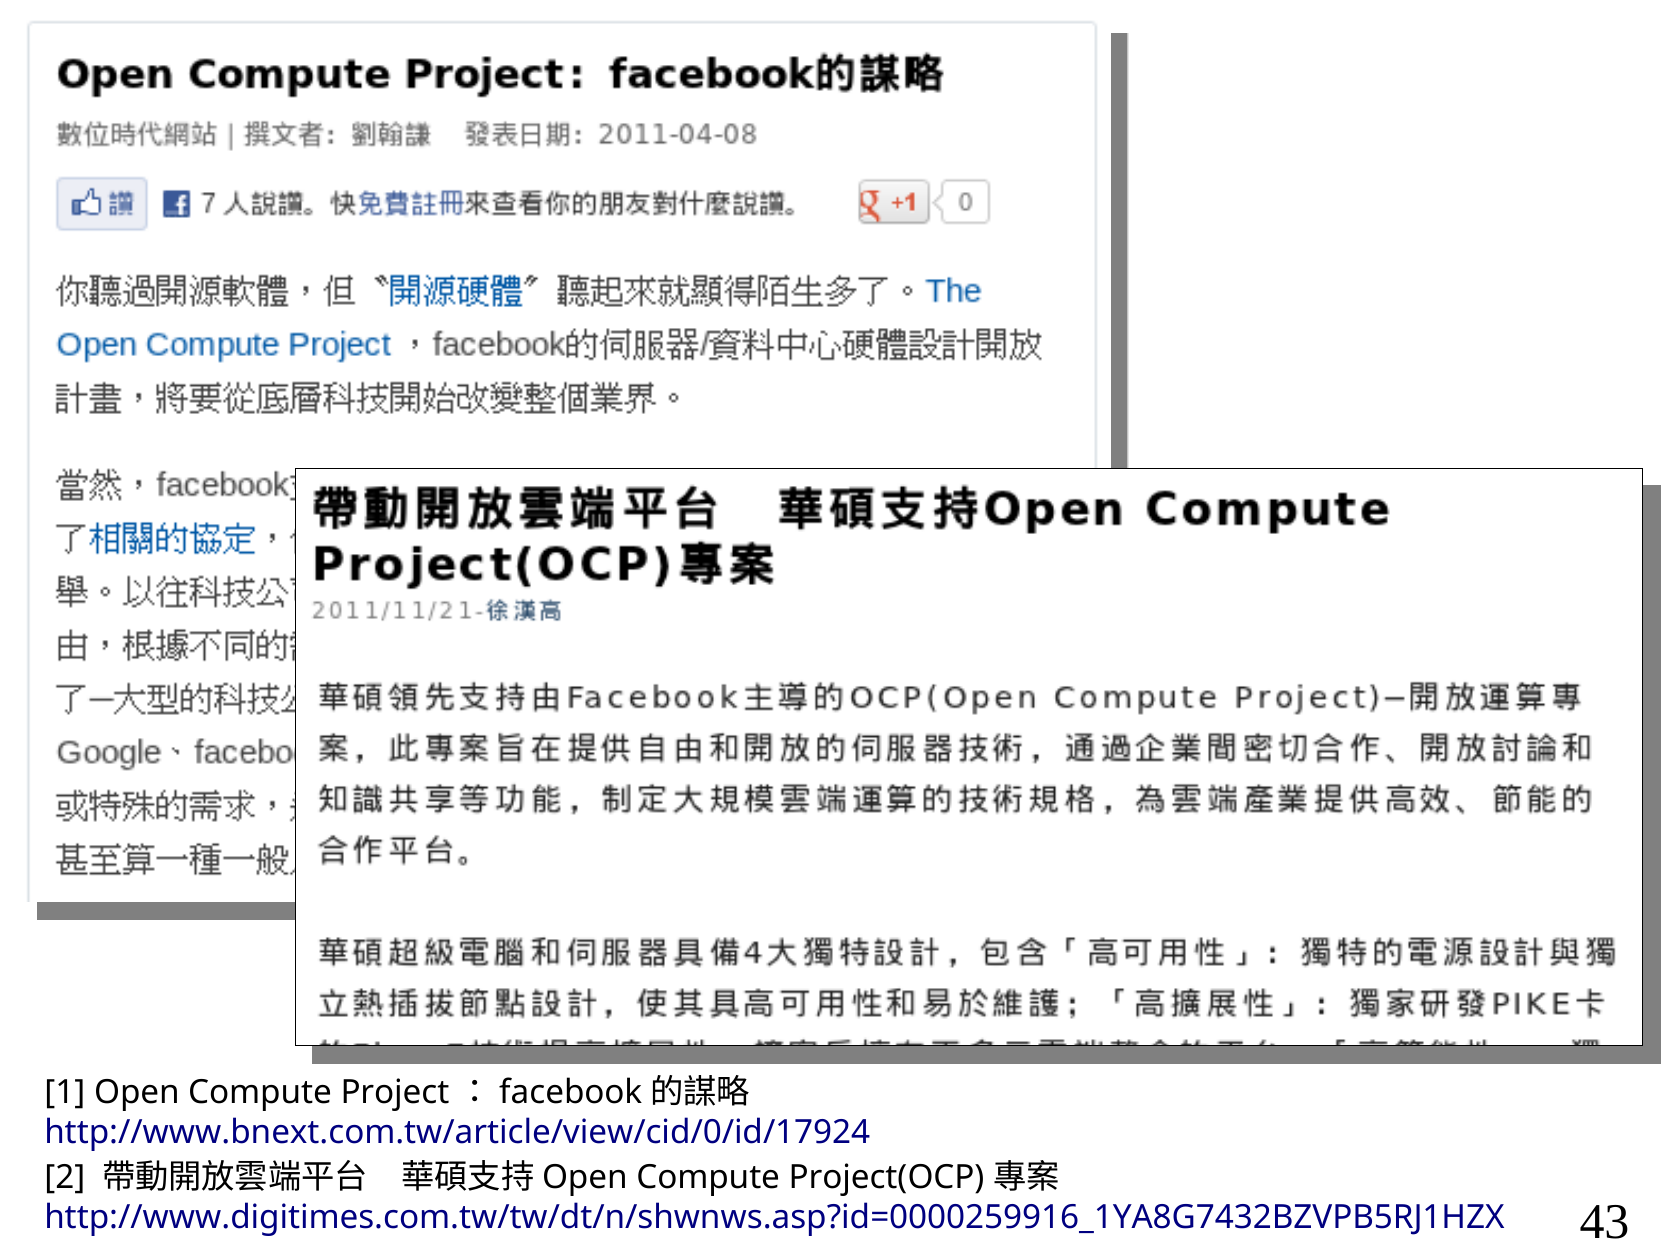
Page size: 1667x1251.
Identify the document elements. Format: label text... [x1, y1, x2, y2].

picture [19, 15, 1643, 1046]
text_box [1] Open Compute Project：facebook的謀略 http://www.bnext.com.tw/article/view/cid/0/id/17924 [2] 帶動開放雲端平台 華碩支持Open Compute Project(OCP)專案 http://www.digitimes.com.tw/tw/dt/n/shwnws.asp?id=0000259916_1YA8G7432BZVPB5RJ1HZX [29, 1062, 1625, 1238]
